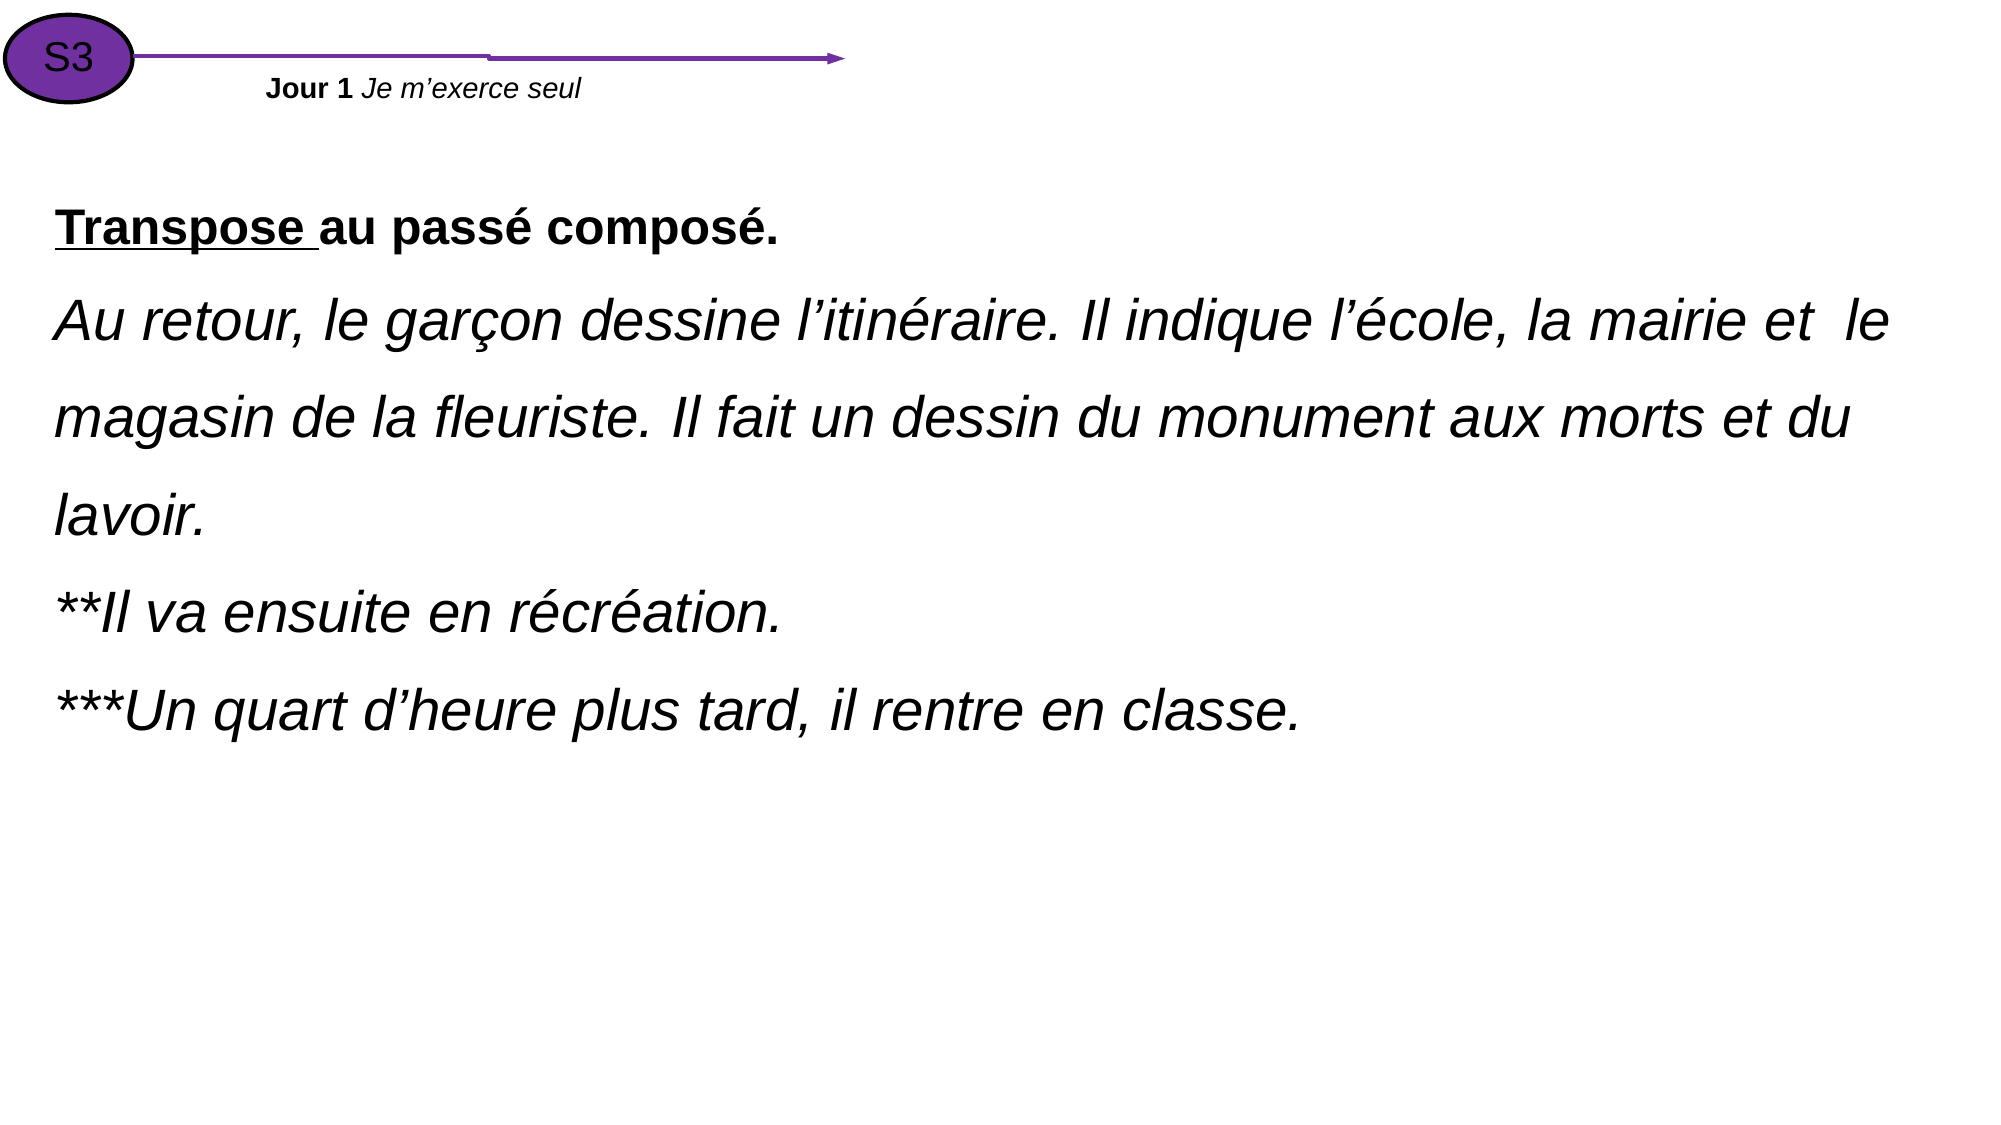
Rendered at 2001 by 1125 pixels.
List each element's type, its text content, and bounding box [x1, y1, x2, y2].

text_box Transpose au passé composé. Au retour, le garçon dessine l’itinéraire. Il indique l’école, la mairie et le magasin de la fleuriste. Il fait un dessin du monument aux morts et du lavoir. **Il va ensuite en récréation. ***Un quart d’heure plus tard, il rentre en classe. [49, 109, 1943, 1051]
text_box S3 [4, 14, 133, 103]
text_box Jour 1 Je m’exerce seul [132, 66, 715, 109]
